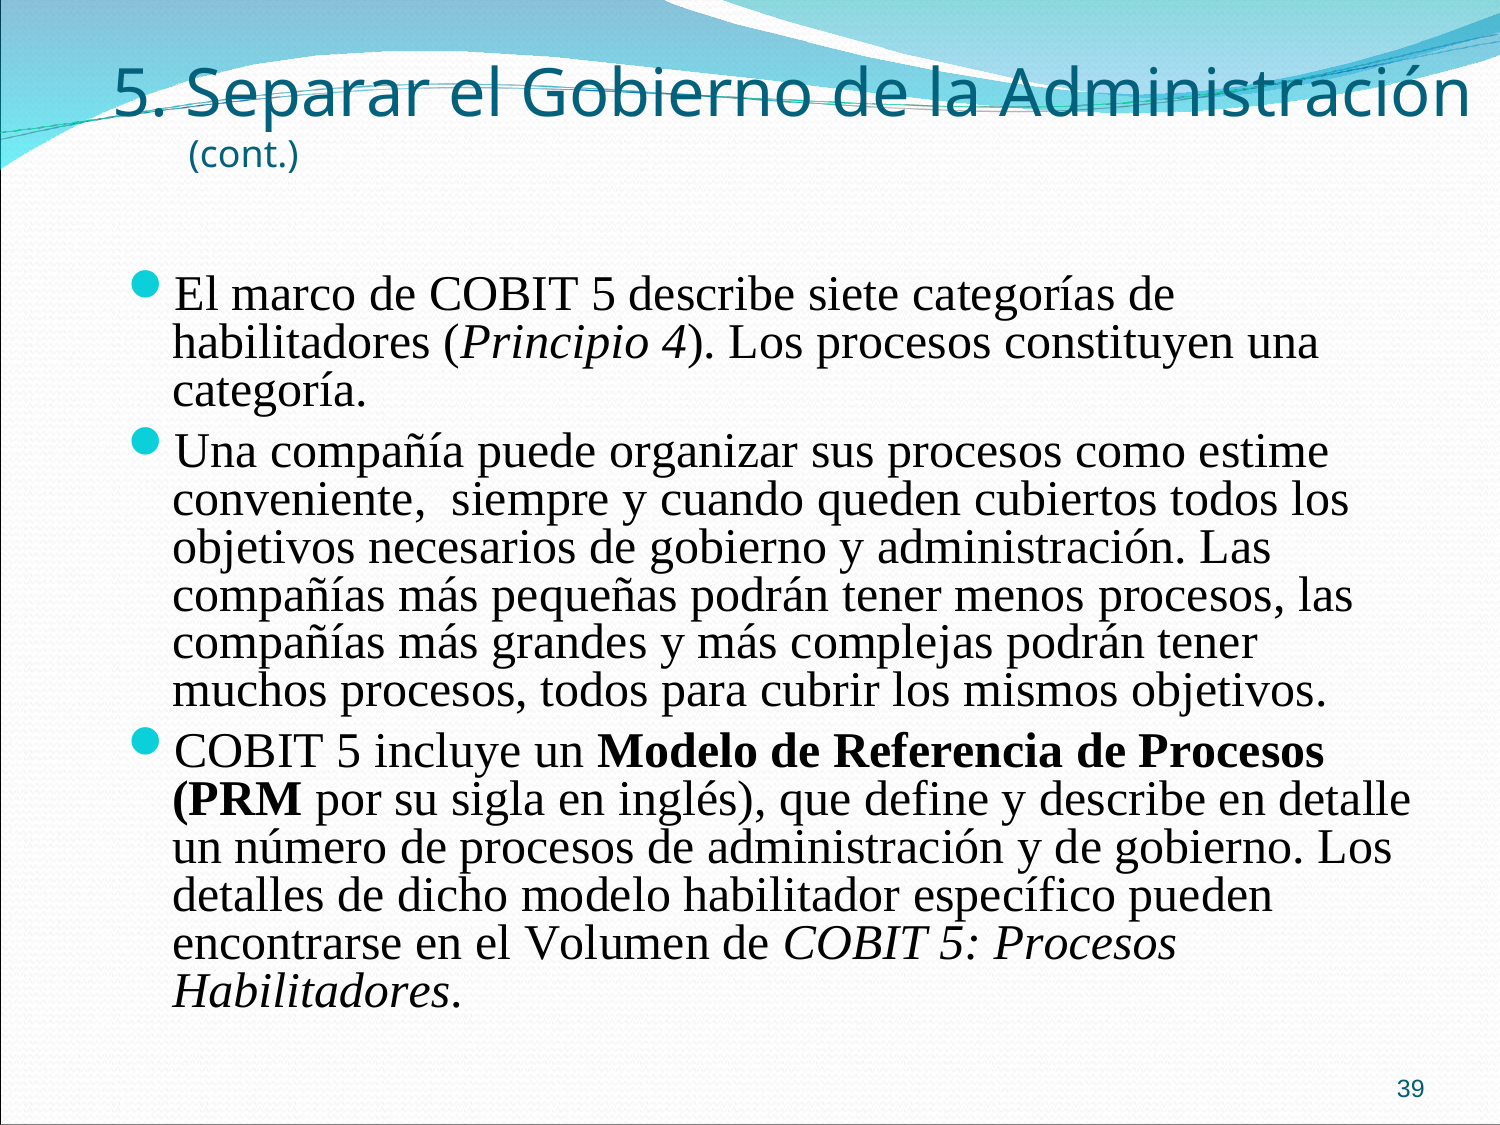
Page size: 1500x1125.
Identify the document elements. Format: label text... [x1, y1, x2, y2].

title 5. Separar el Gobierno de la Administración (cont.) [112, 0, 1500, 175]
list El marco de COBIT 5 describe siete categorías de habilitadores (Principio 4). Los procesos constituyen una categoría. Una compañía puede organizar sus procesos como estime conveniente, siempre y cuando queden cubiertos todos los objetivos necesarios de gobierno y administración. Las compañías más pequeñas podrán tener menos procesos, las compañías más grandes y más complejas podrán tener muchos procesos, todos para cubrir los mismos objetivos. COBIT 5 incluye un Modelo de Referencia de Procesos (PRM por su sigla en inglés), que define y describe en detalle un número de procesos de administración y de gobierno. Los detalles de dicho modelo habilitador específico pueden encontrarse en el Volumen de COBIT 5: Procesos Habilitadores. [112, 187, 1438, 1075]
picture [0, 0, 1500, 1125]
text_box <number> [1299, 1042, 1426, 1103]
